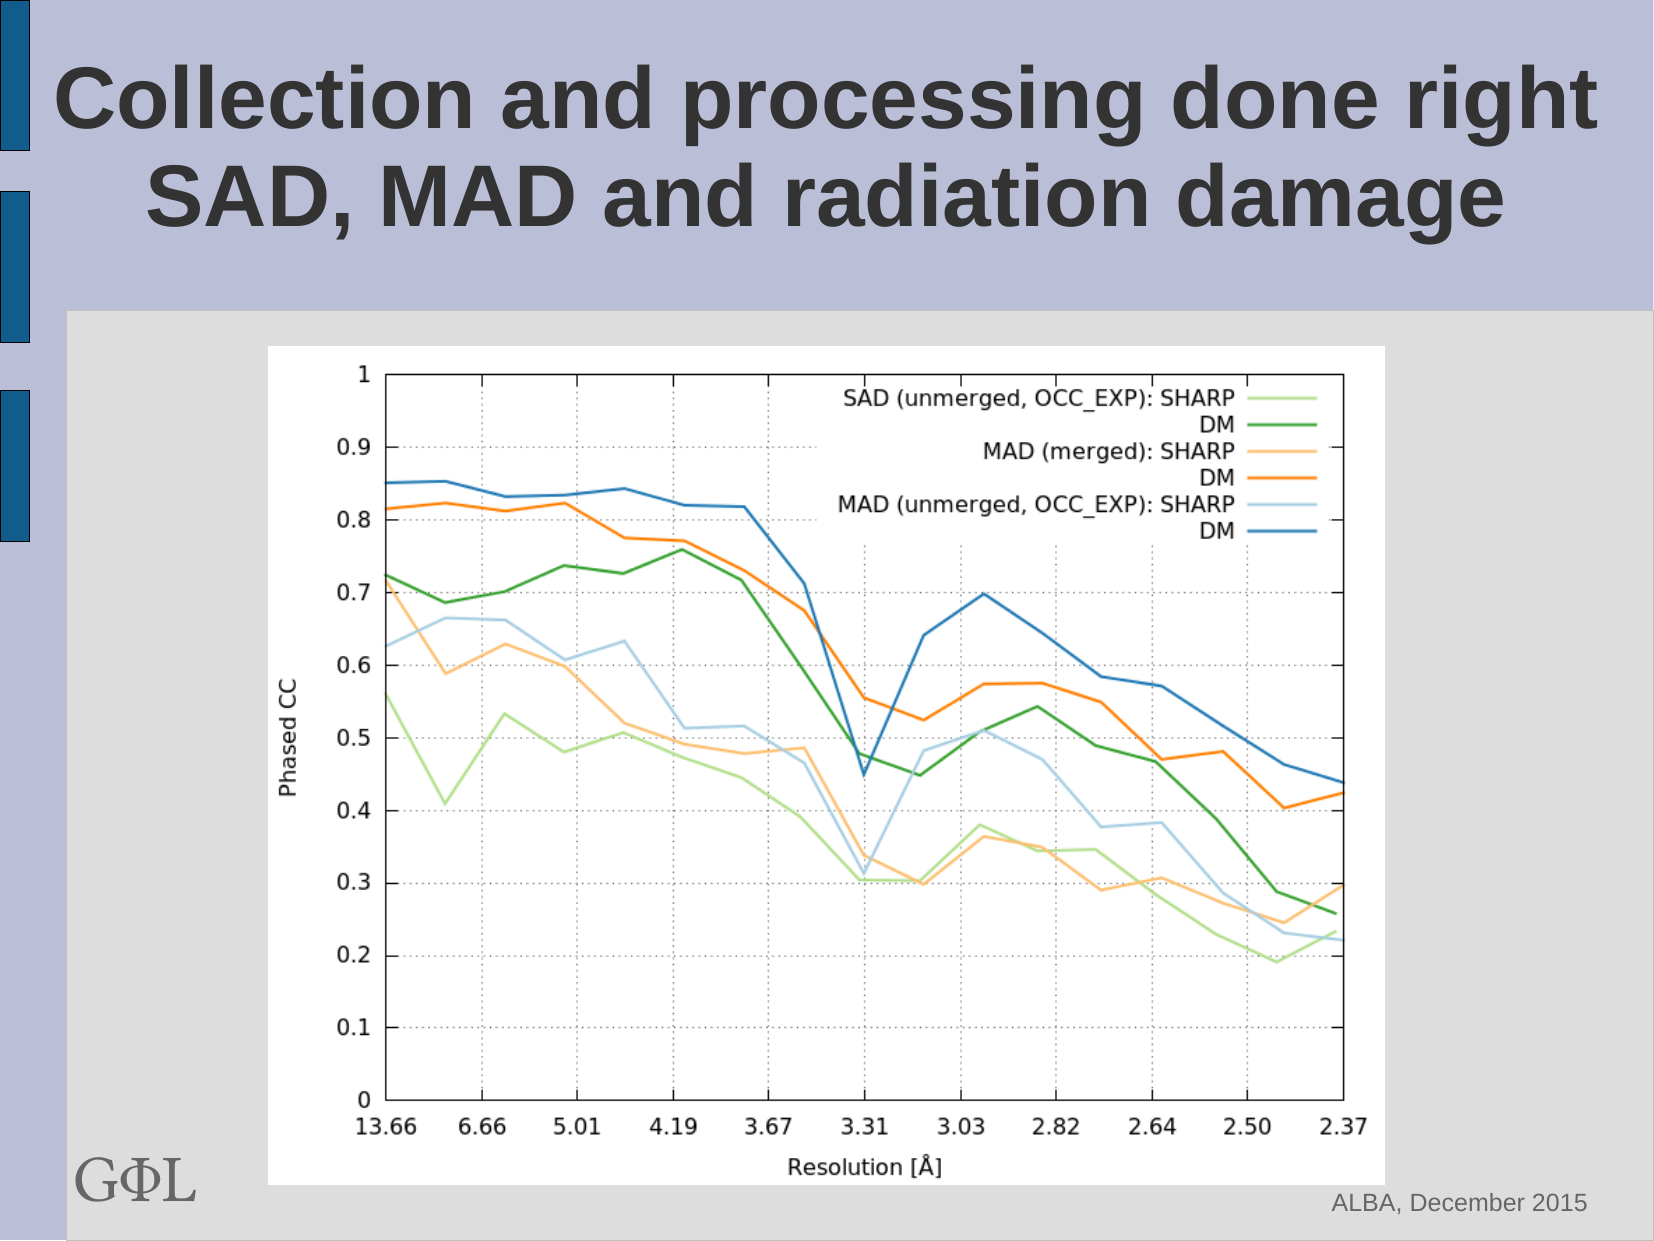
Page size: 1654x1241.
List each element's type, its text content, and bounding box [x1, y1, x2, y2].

title Collection and processing done right SAD, MAD and radiation damage [23, 43, 1630, 252]
picture [268, 346, 1385, 1185]
